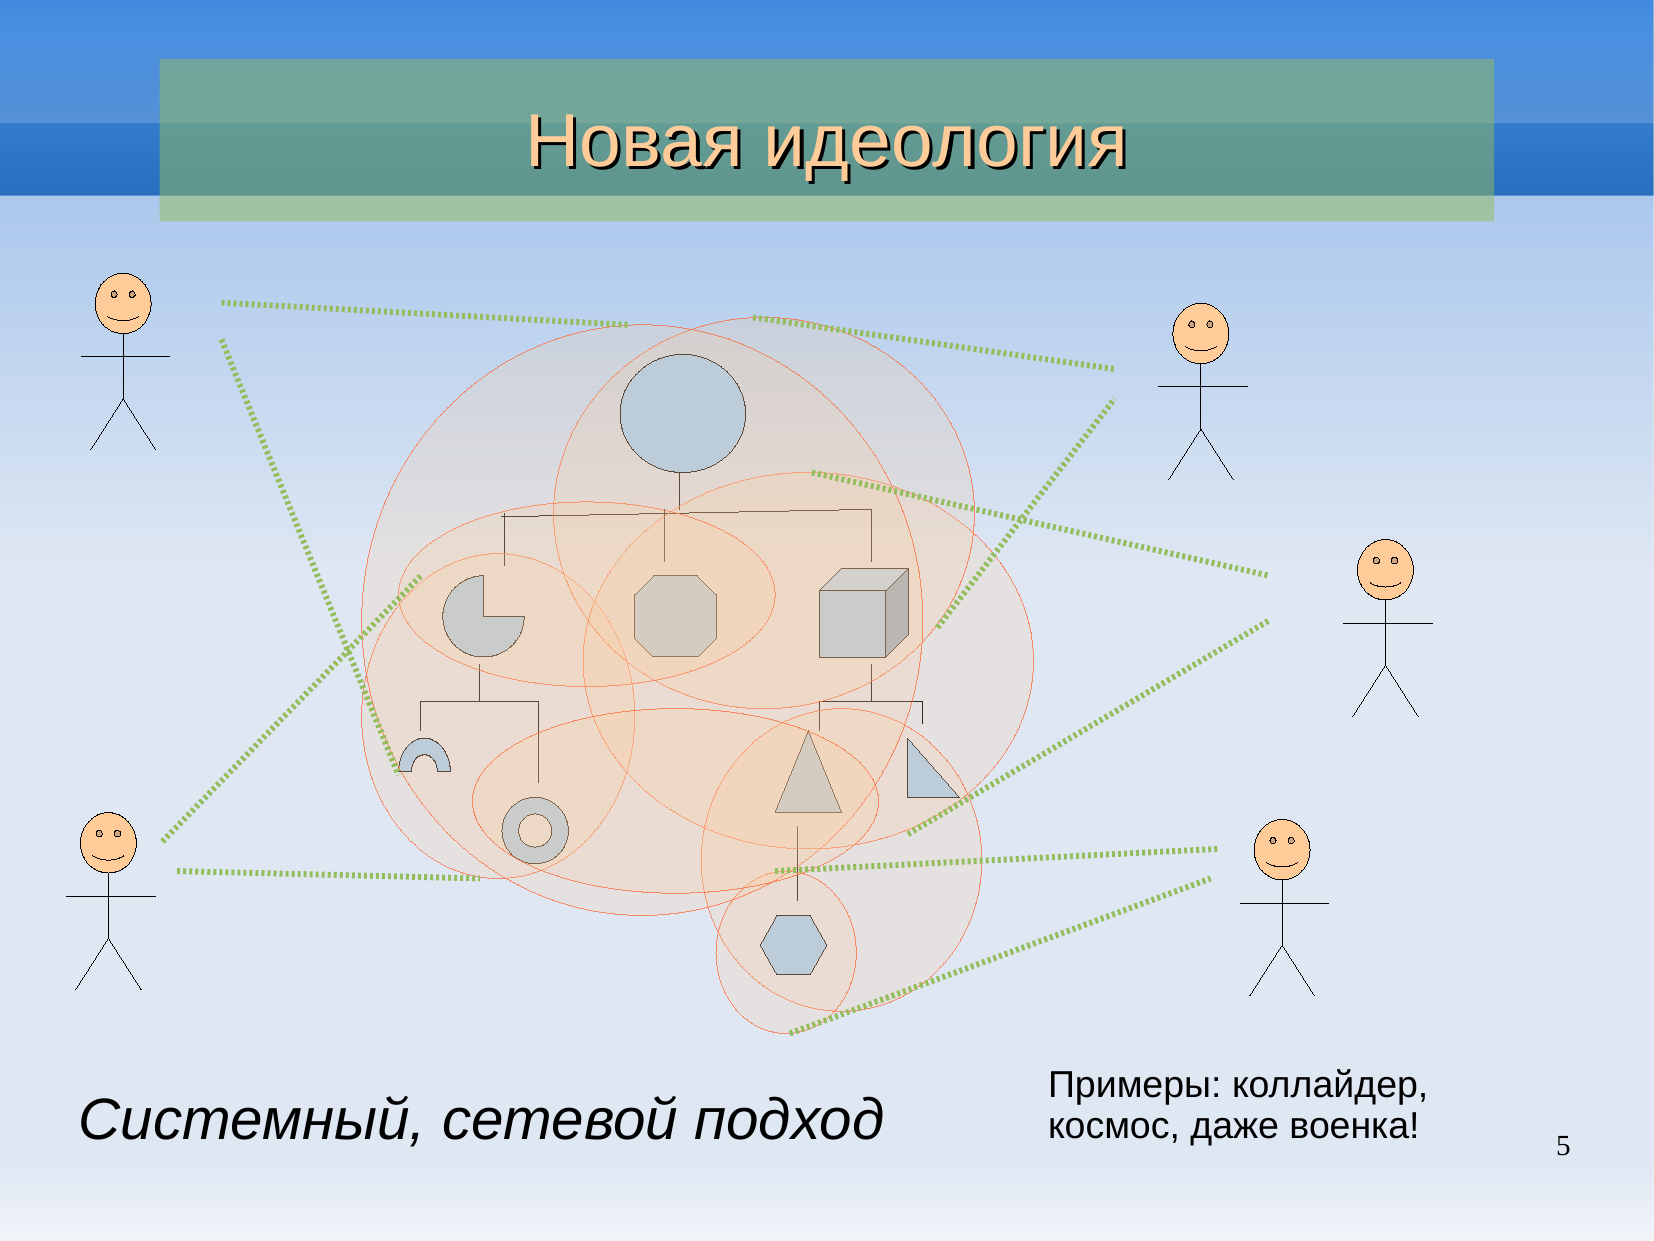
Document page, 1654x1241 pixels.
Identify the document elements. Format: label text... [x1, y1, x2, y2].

picture [0, 0, 1654, 1241]
text_box Примеры: коллайдер, космос, даже военка! [1033, 1055, 1529, 1155]
text_box [1172, 303, 1229, 364]
text_box Системный, сетевой подход [44, 1079, 1078, 1159]
text_box [1357, 539, 1414, 600]
text_box [361, 317, 1034, 1034]
text_box [1254, 819, 1311, 880]
text_box [95, 273, 152, 334]
title Новая идеология [159, 59, 1495, 222]
text_box [80, 812, 137, 873]
